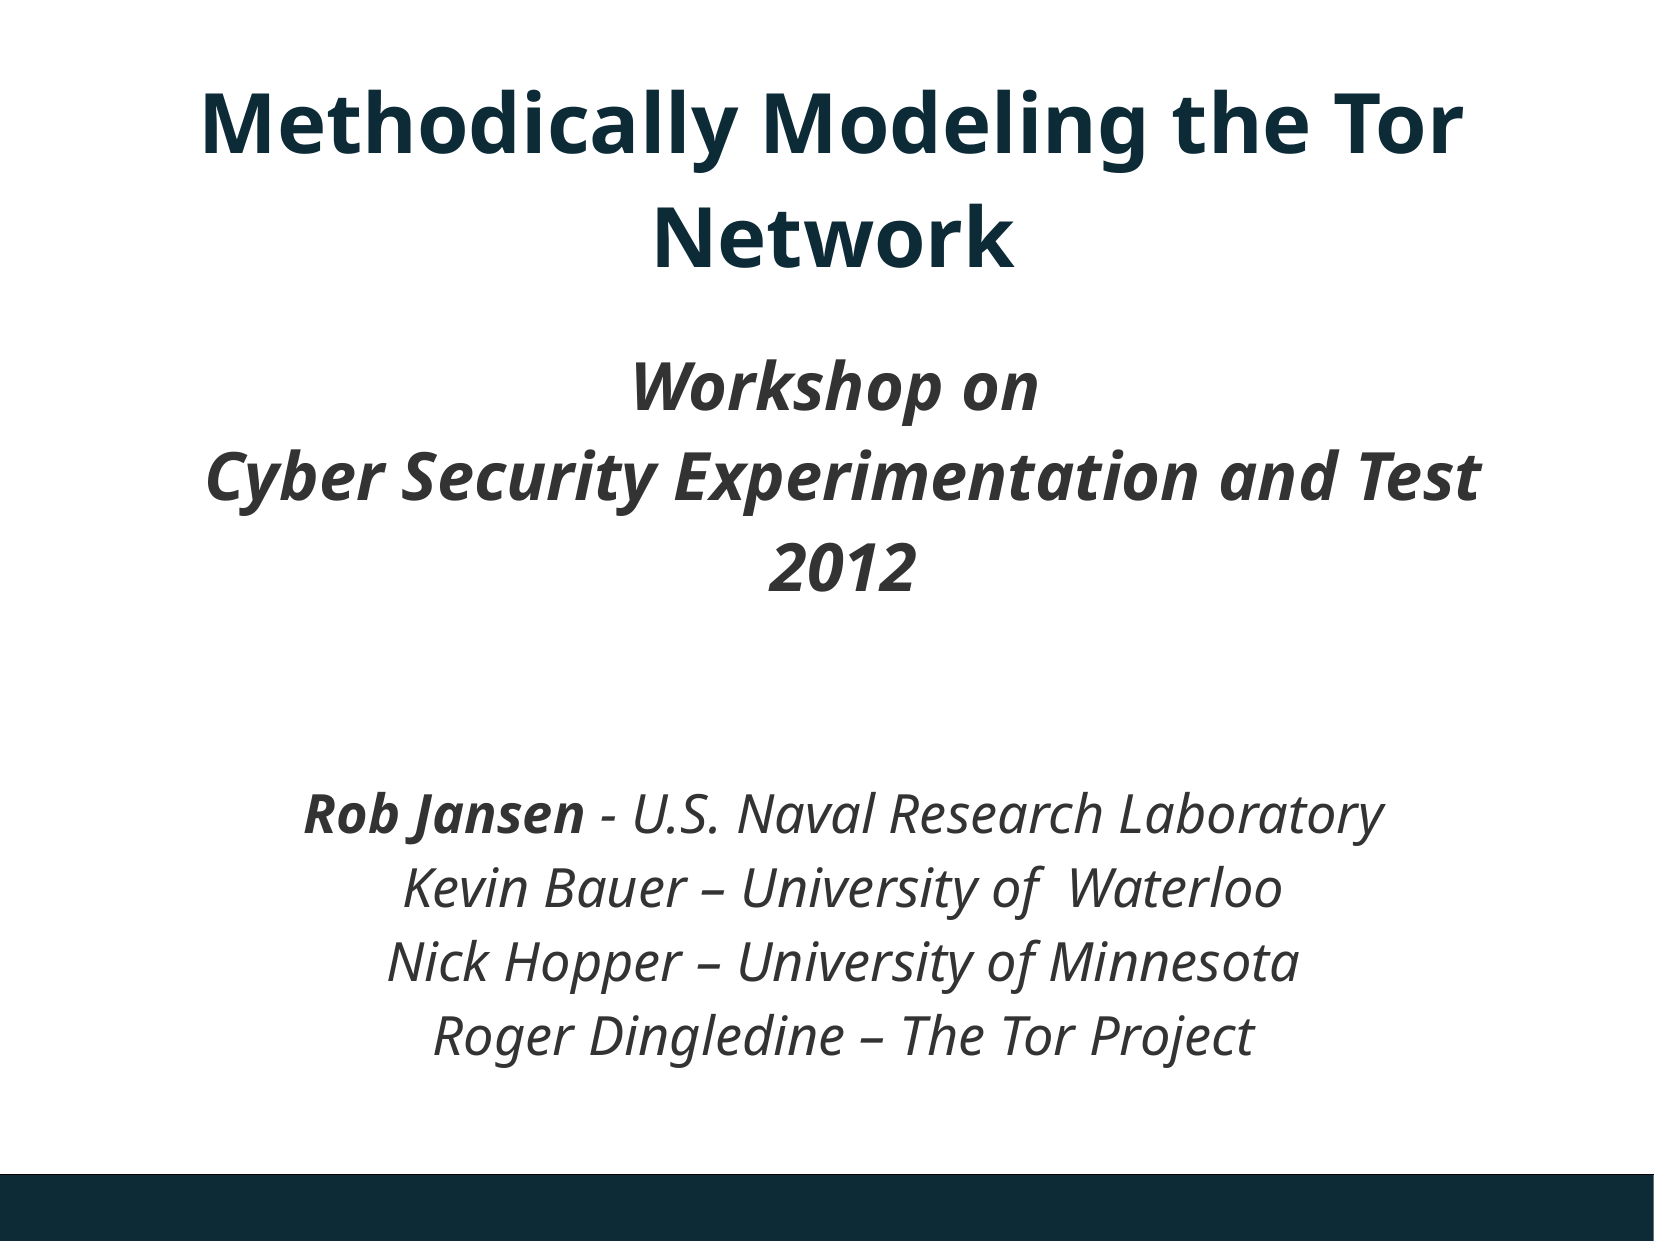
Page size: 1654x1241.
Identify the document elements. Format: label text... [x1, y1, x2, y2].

subtitle Workshop on Cyber Security Experimentation and Test 2012 Rob Jansen - U.S. Naval Research Laboratory Kevin Bauer – University of Waterloo Nick Hopper – University of Minnesota Roger Dingledine – The Tor Project [82, 296, 1606, 1115]
title Methodically Modeling the Tor Network [60, 74, 1606, 282]
